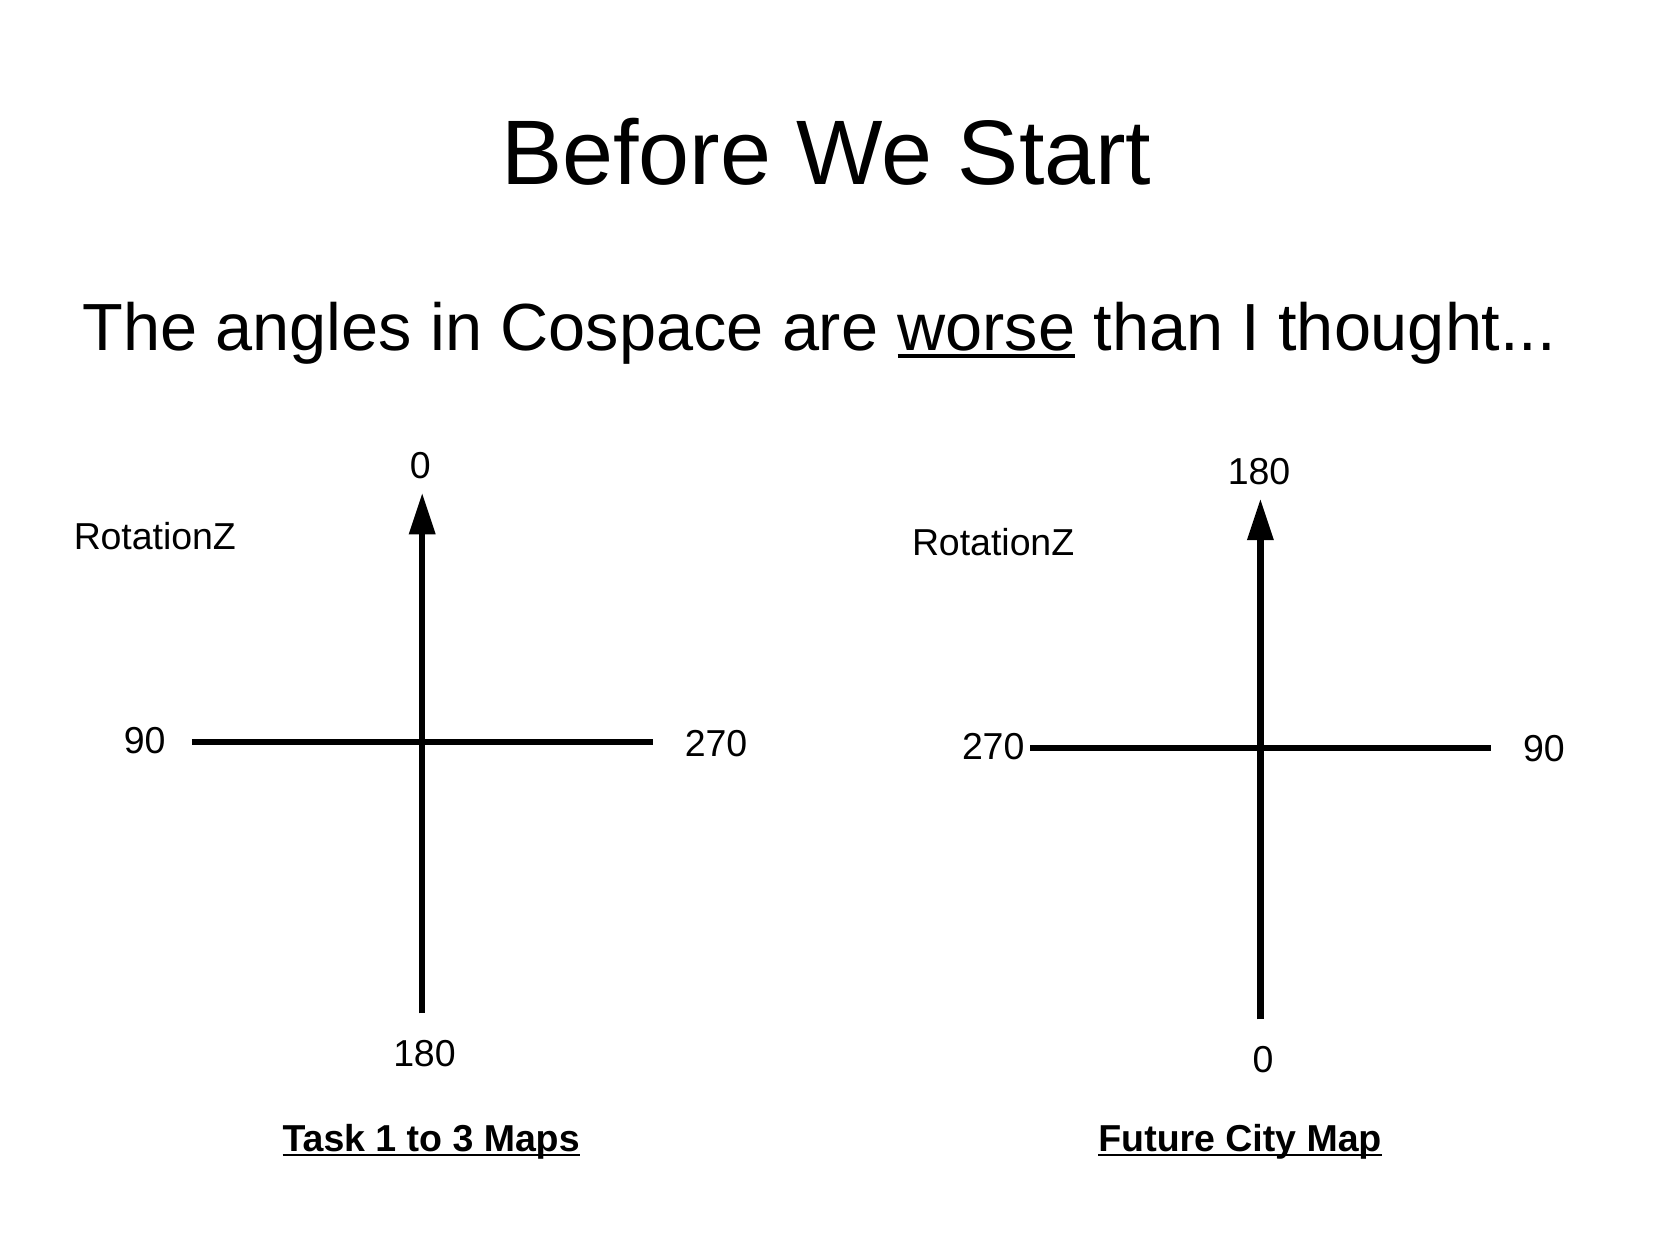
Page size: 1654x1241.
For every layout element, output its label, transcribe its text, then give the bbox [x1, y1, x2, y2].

text_box Future City Map [1057, 1110, 1424, 1210]
text_box 180 [378, 1025, 471, 1083]
text_box Task 1 to 3 Maps [248, 1110, 615, 1210]
text_box 90 [1508, 720, 1601, 778]
text_box 0 [395, 437, 446, 494]
text_box 270 [947, 718, 1040, 775]
text_box RotationZ [897, 513, 1090, 571]
list The angles in Cospace are worse than I thought... [82, 290, 1571, 1010]
text_box 270 [670, 714, 763, 772]
text_box 0 [1216, 1031, 1309, 1088]
text_box 180 [1213, 442, 1306, 500]
text_box 90 [109, 712, 181, 770]
title Before We Start [82, 49, 1571, 257]
text_box RotationZ [59, 507, 251, 565]
